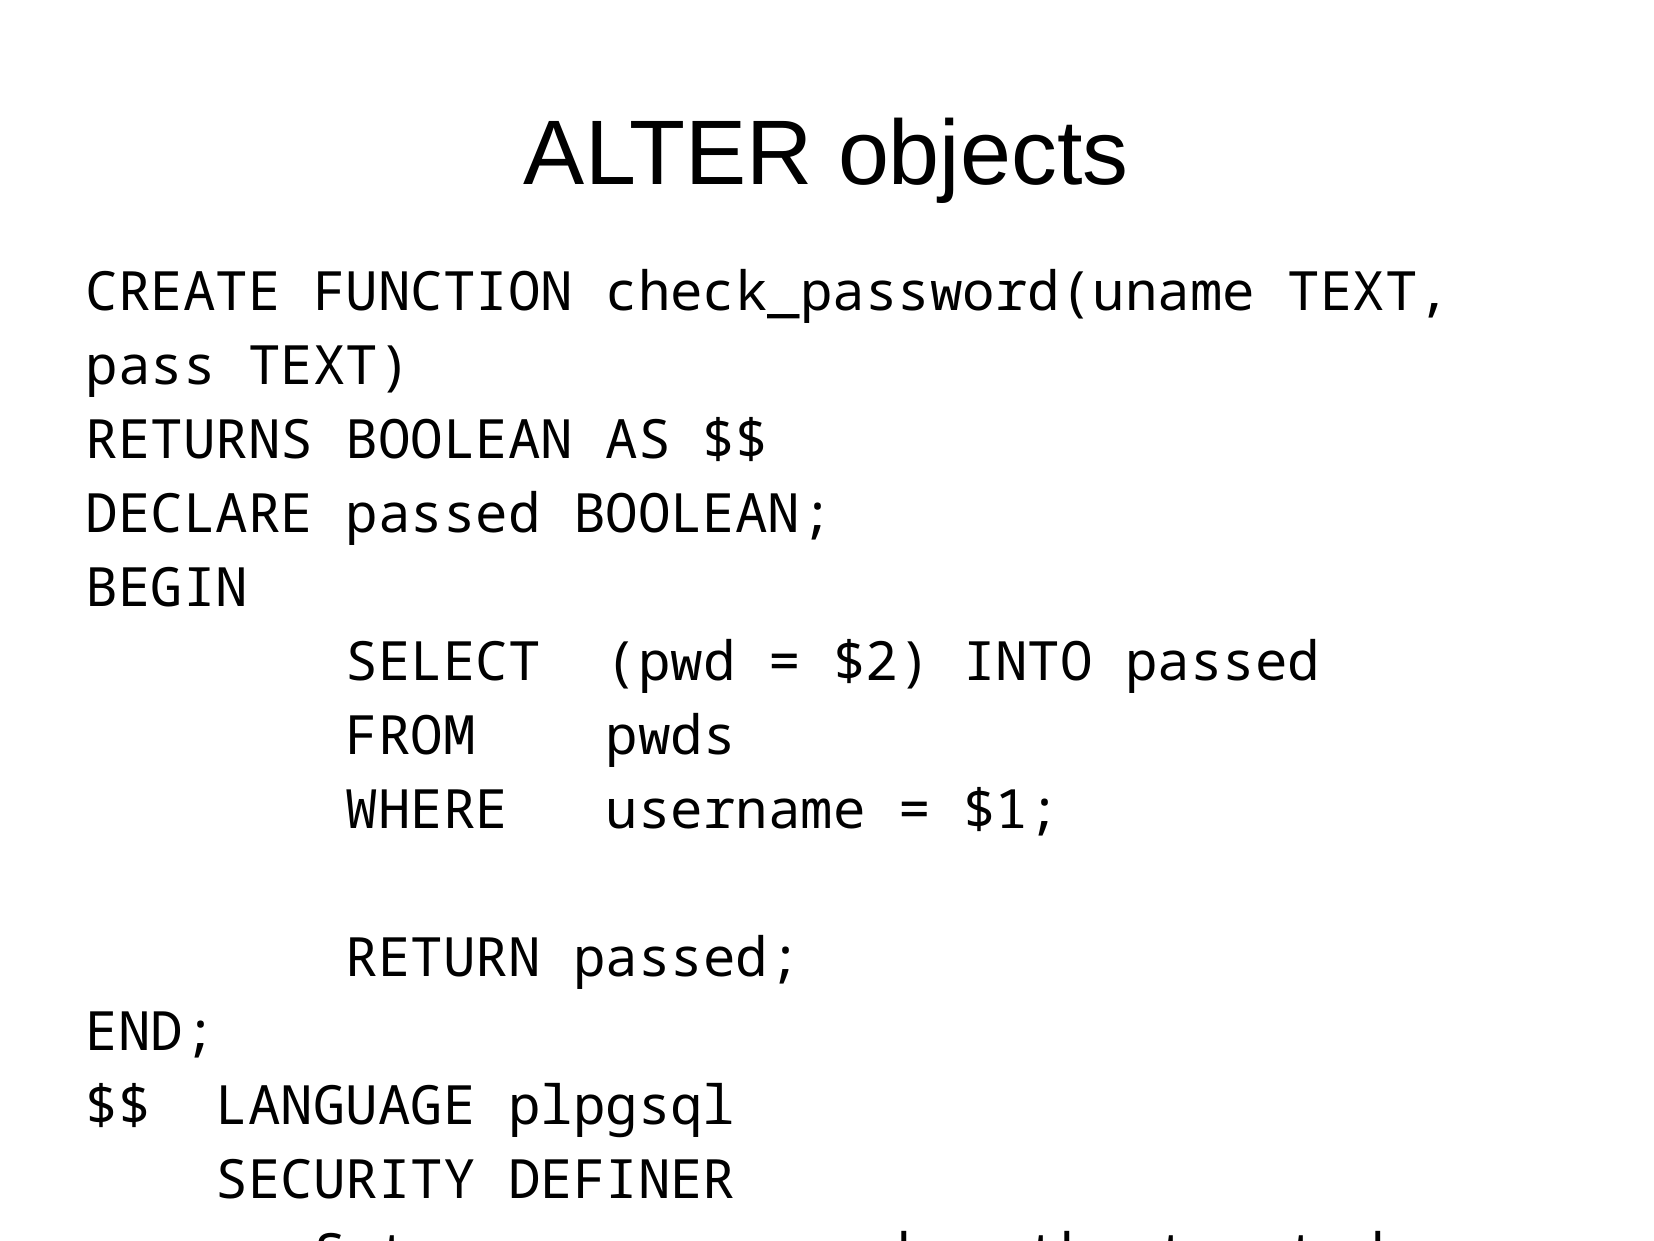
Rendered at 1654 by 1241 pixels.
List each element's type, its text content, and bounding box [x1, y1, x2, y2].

title ALTER objects [82, 49, 1571, 245]
text_box CREATE FUNCTION check_password(uname TEXT, pass TEXT) RETURNS BOOLEAN AS $$ DECLARE passed BOOLEAN; BEGIN SELECT (pwd = $2) INTO passed FROM pwds WHERE username = $1; RETURN passed; END; $$ LANGUAGE plpgsql SECURITY DEFINER -- Set a secure search_path: trusted -- schema(s), then 'pg_temp'. SET search_path = admin, pg_temp; [70, 245, 1576, 1132]
